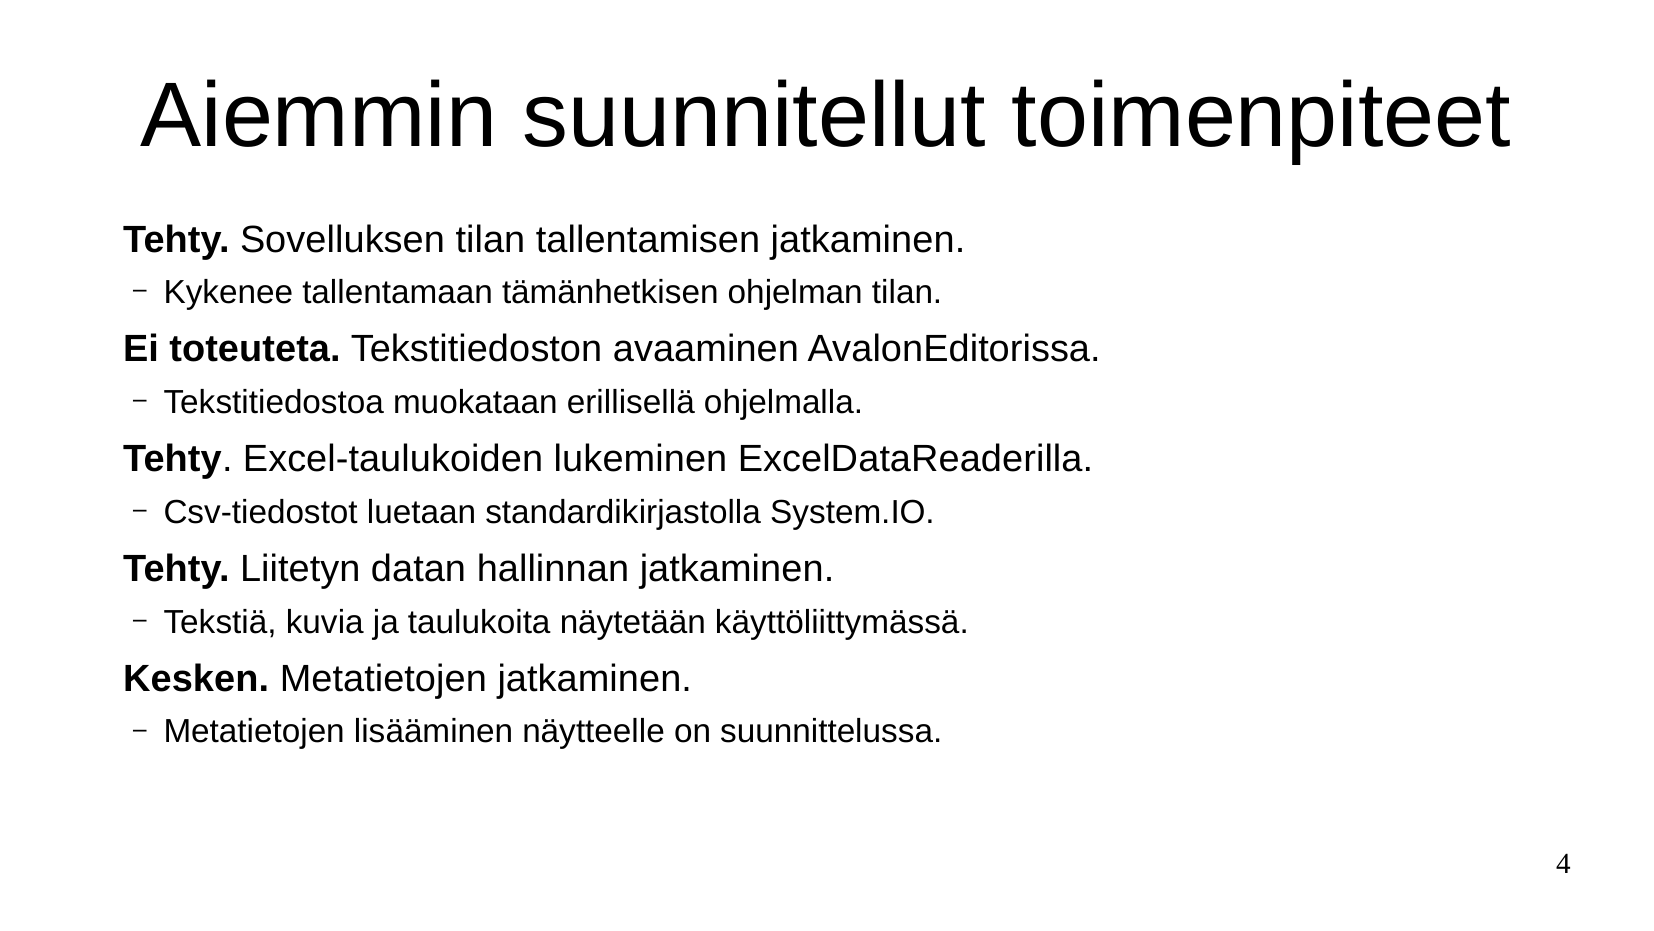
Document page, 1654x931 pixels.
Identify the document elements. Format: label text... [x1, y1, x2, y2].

list Tehty. Sovelluksen tilan tallentamisen jatkaminen. Kykenee tallentamaan tämänhetkisen ohjelman tilan. Ei toteuteta. Tekstitiedoston avaaminen AvalonEditorissa. Tekstitiedostoa muokataan erillisellä ohjelmalla. Tehty. Excel-taulukoiden lukeminen ExcelDataReaderilla. Csv-tiedostot luetaan standardikirjastolla System.IO. Tehty. Liitetyn datan hallinnan jatkaminen. Tekstiä, kuvia ja taulukoita näytetään käyttöliittymässä. Kesken. Metatietojen jatkaminen. Metatietojen lisääminen näytteelle on suunnittelussa. [82, 217, 1571, 758]
title Aiemmin suunnitellut toimenpiteet [82, 37, 1571, 193]
